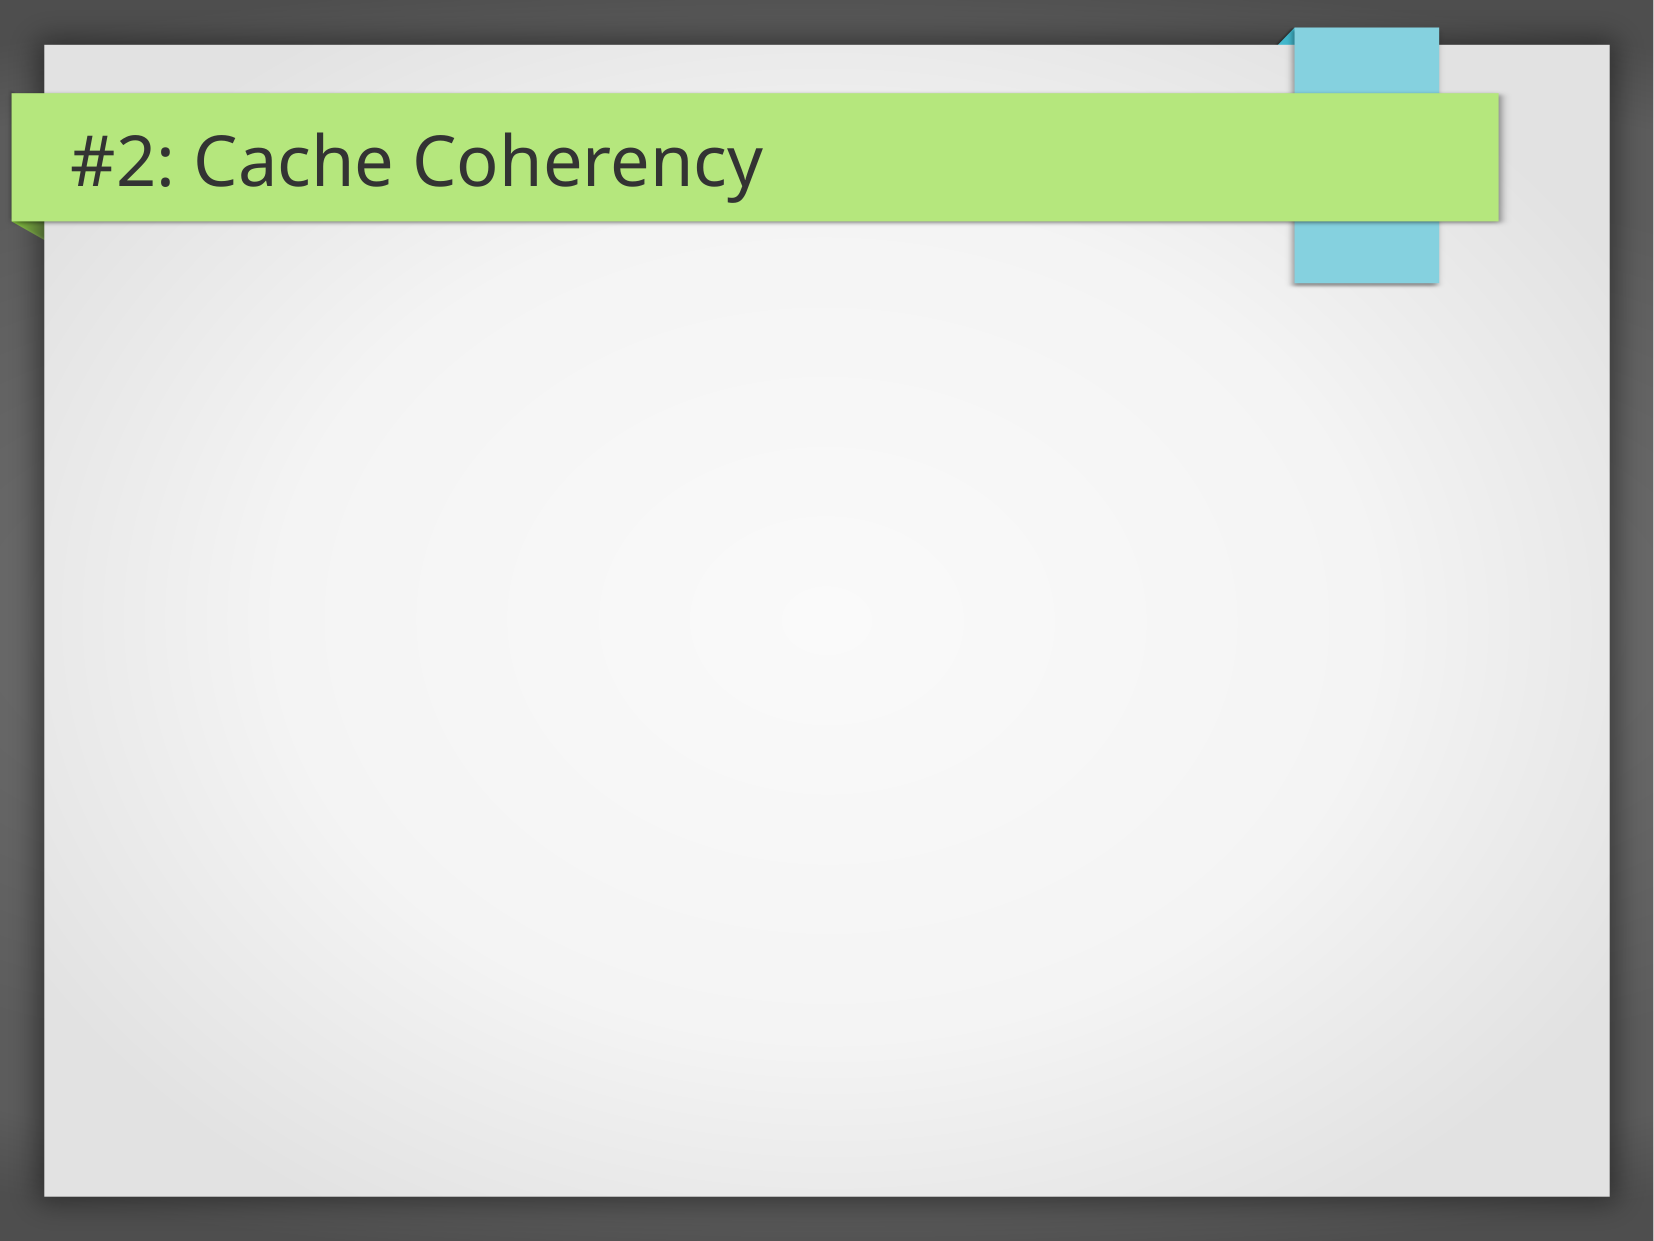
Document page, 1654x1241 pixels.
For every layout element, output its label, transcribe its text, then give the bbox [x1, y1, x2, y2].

title #2: Cache Coherency [70, 106, 1229, 213]
picture [0, 0, 1654, 1241]
